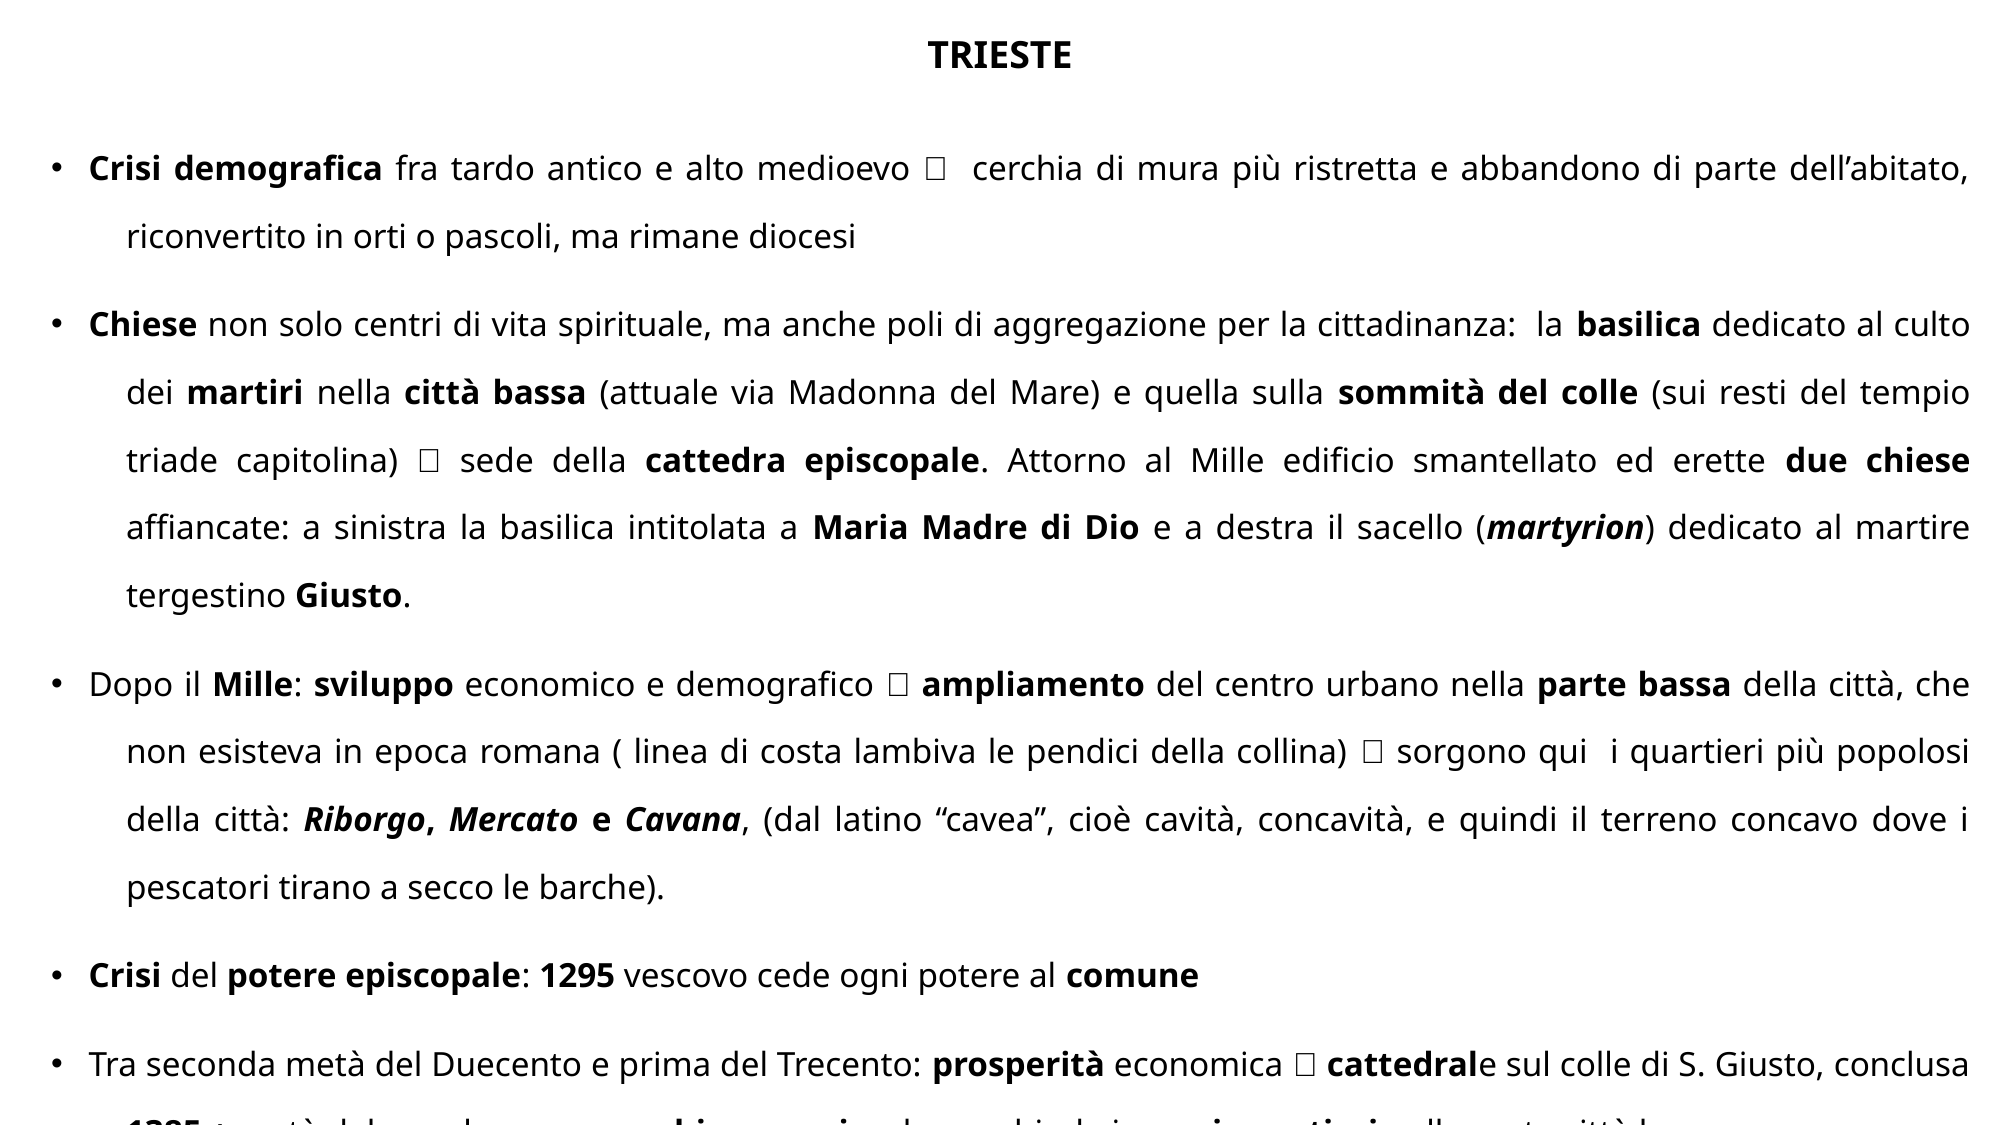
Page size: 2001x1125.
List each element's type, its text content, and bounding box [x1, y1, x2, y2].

list Crisi demografica fra tardo antico e alto medioevo  cerchia di mura più ristretta e abbandono di parte dell’abitato, riconvertito in orti o pascoli, ma rimane diocesi Chiese non solo centri di vita spirituale, ma anche poli di aggregazione per la cittadinanza: la basilica dedicato al culto dei martiri nella città bassa (attuale via Madonna del Mare) e quella sulla sommità del colle (sui resti del tempio triade capitolina)  sede della cattedra episcopale. Attorno al Mille edificio smantellato ed erette due chiese affiancate: a sinistra la basilica intitolata a Maria Madre di Dio e a destra il sacello (martyrion) dedicato al martire tergestino Giusto. Dopo il Mille: sviluppo economico e demografico  ampliamento del centro urbano nella parte bassa della città, che non esisteva in epoca romana ( linea di costa lambiva le pendici della collina)  sorgono qui i quartieri più popolosi della città: Riborgo, Mercato e Cavana, (dal latino “cavea”, cioè cavità, concavità, e quindi il terreno concavo dove i pescatori tirano a secco le barche). Crisi del potere episcopale: 1295 vescovo cede ogni potere al comune Tra seconda metà del Duecento e prima del Trecento: prosperità economica  cattedrale sul colle di S. Giusto, conclusa 1385 + metà del secolo nuova cerchia muraria, che racchiude i nuovi quartieri nella parte città bassa. [35, 111, 1986, 1125]
title TRIESTE [137, 28, 1863, 79]
